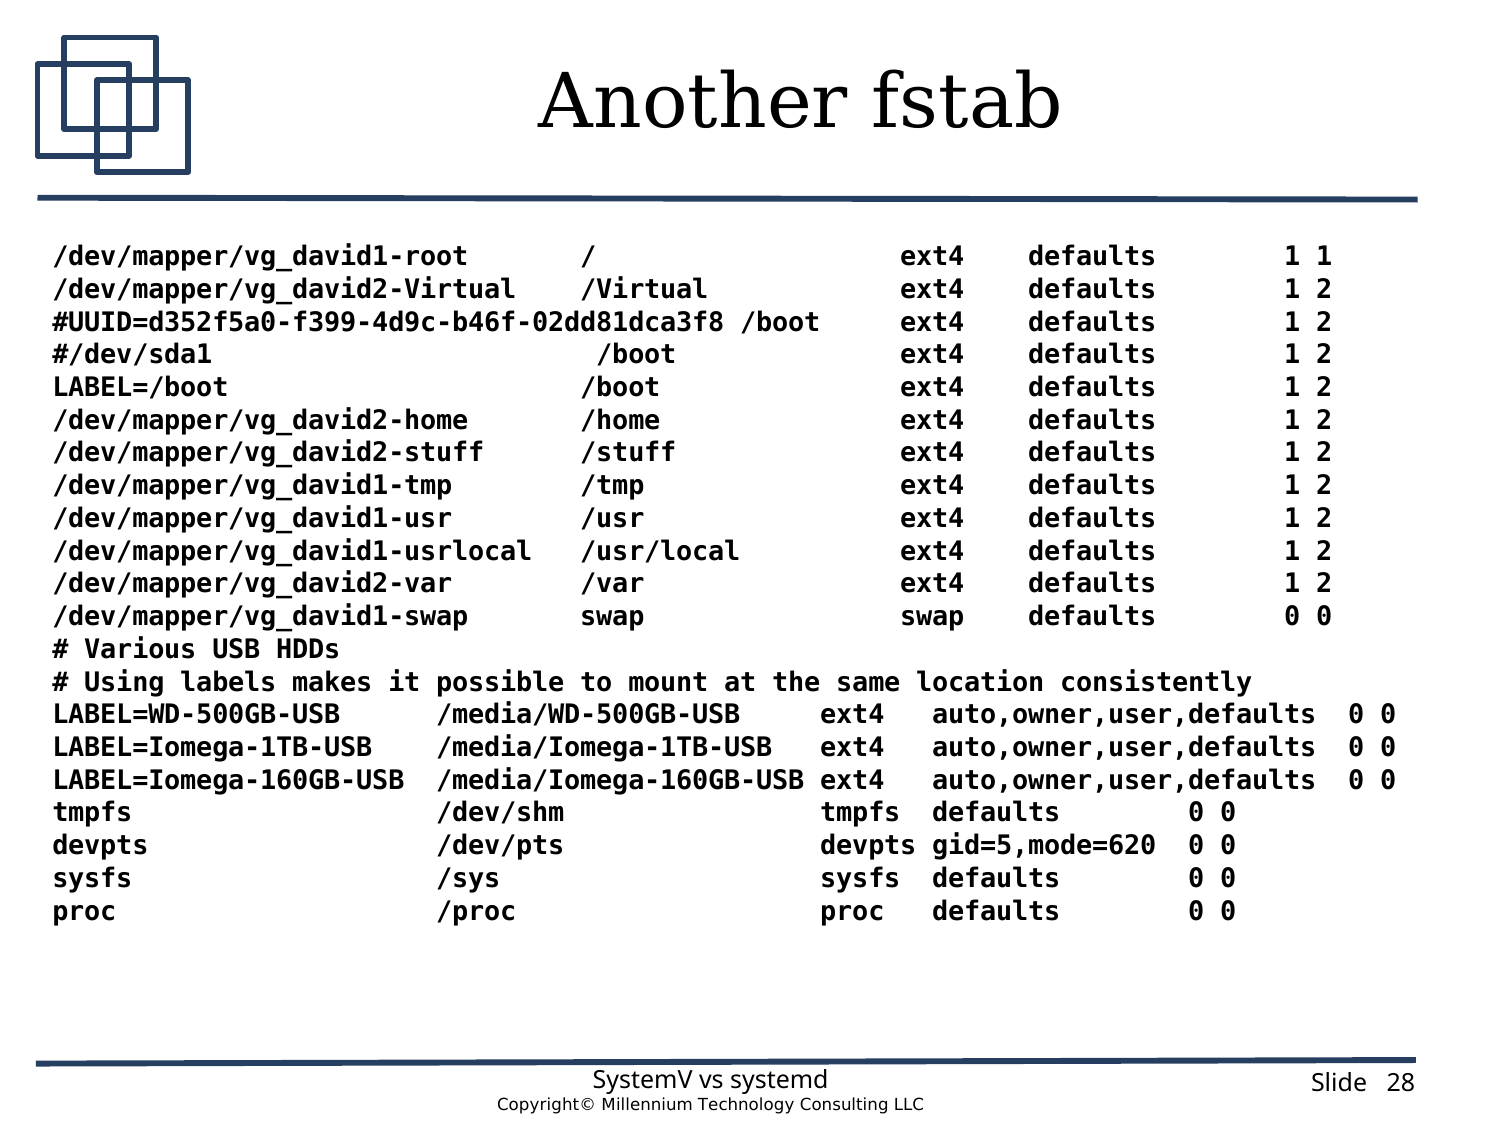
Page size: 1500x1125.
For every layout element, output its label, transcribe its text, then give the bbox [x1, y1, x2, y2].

list /dev/mapper/vg_david1-root / ext4 defaults 1 1 /dev/mapper/vg_david2-Virtual /Virtual ext4 defaults 1 2 #UUID=d352f5a0-f399-4d9c-b46f-02dd81dca3f8 /boot ext4 defaults 1 2 #/dev/sda1 /boot ext4 defaults 1 2 LABEL=/boot /boot ext4 defaults 1 2 /dev/mapper/vg_david2-home /home ext4 defaults 1 2 /dev/mapper/vg_david2-stuff /stuff ext4 defaults 1 2 /dev/mapper/vg_david1-tmp /tmp ext4 defaults 1 2 /dev/mapper/vg_david1-usr /usr ext4 defaults 1 2 /dev/mapper/vg_david1-usrlocal /usr/local ext4 defaults 1 2 /dev/mapper/vg_david2-var /var ext4 defaults 1 2 /dev/mapper/vg_david1-swap swap swap defaults 0 0 # Various USB HDDs # Using labels makes it possible to mount at the same location consistently LABEL=WD-500GB-USB /media/WD-500GB-USB ext4 auto,owner,user,defaults 0 0 LABEL=Iomega-1TB-USB /media/Iomega-1TB-USB ext4 auto,owner,user,defaults 0 0 LABEL=Iomega-160GB-USB /media/Iomega-160GB-USB ext4 auto,owner,user,defaults 0 0 tmpfs /dev/shm tmpfs defaults 0 0 devpts /dev/pts devpts gid=5,mode=620 0 0 sysfs /sys sysfs defaults 0 0 proc /proc proc defaults 0 0 [37, 237, 1426, 1013]
title Another fstab [150, 0, 1426, 196]
